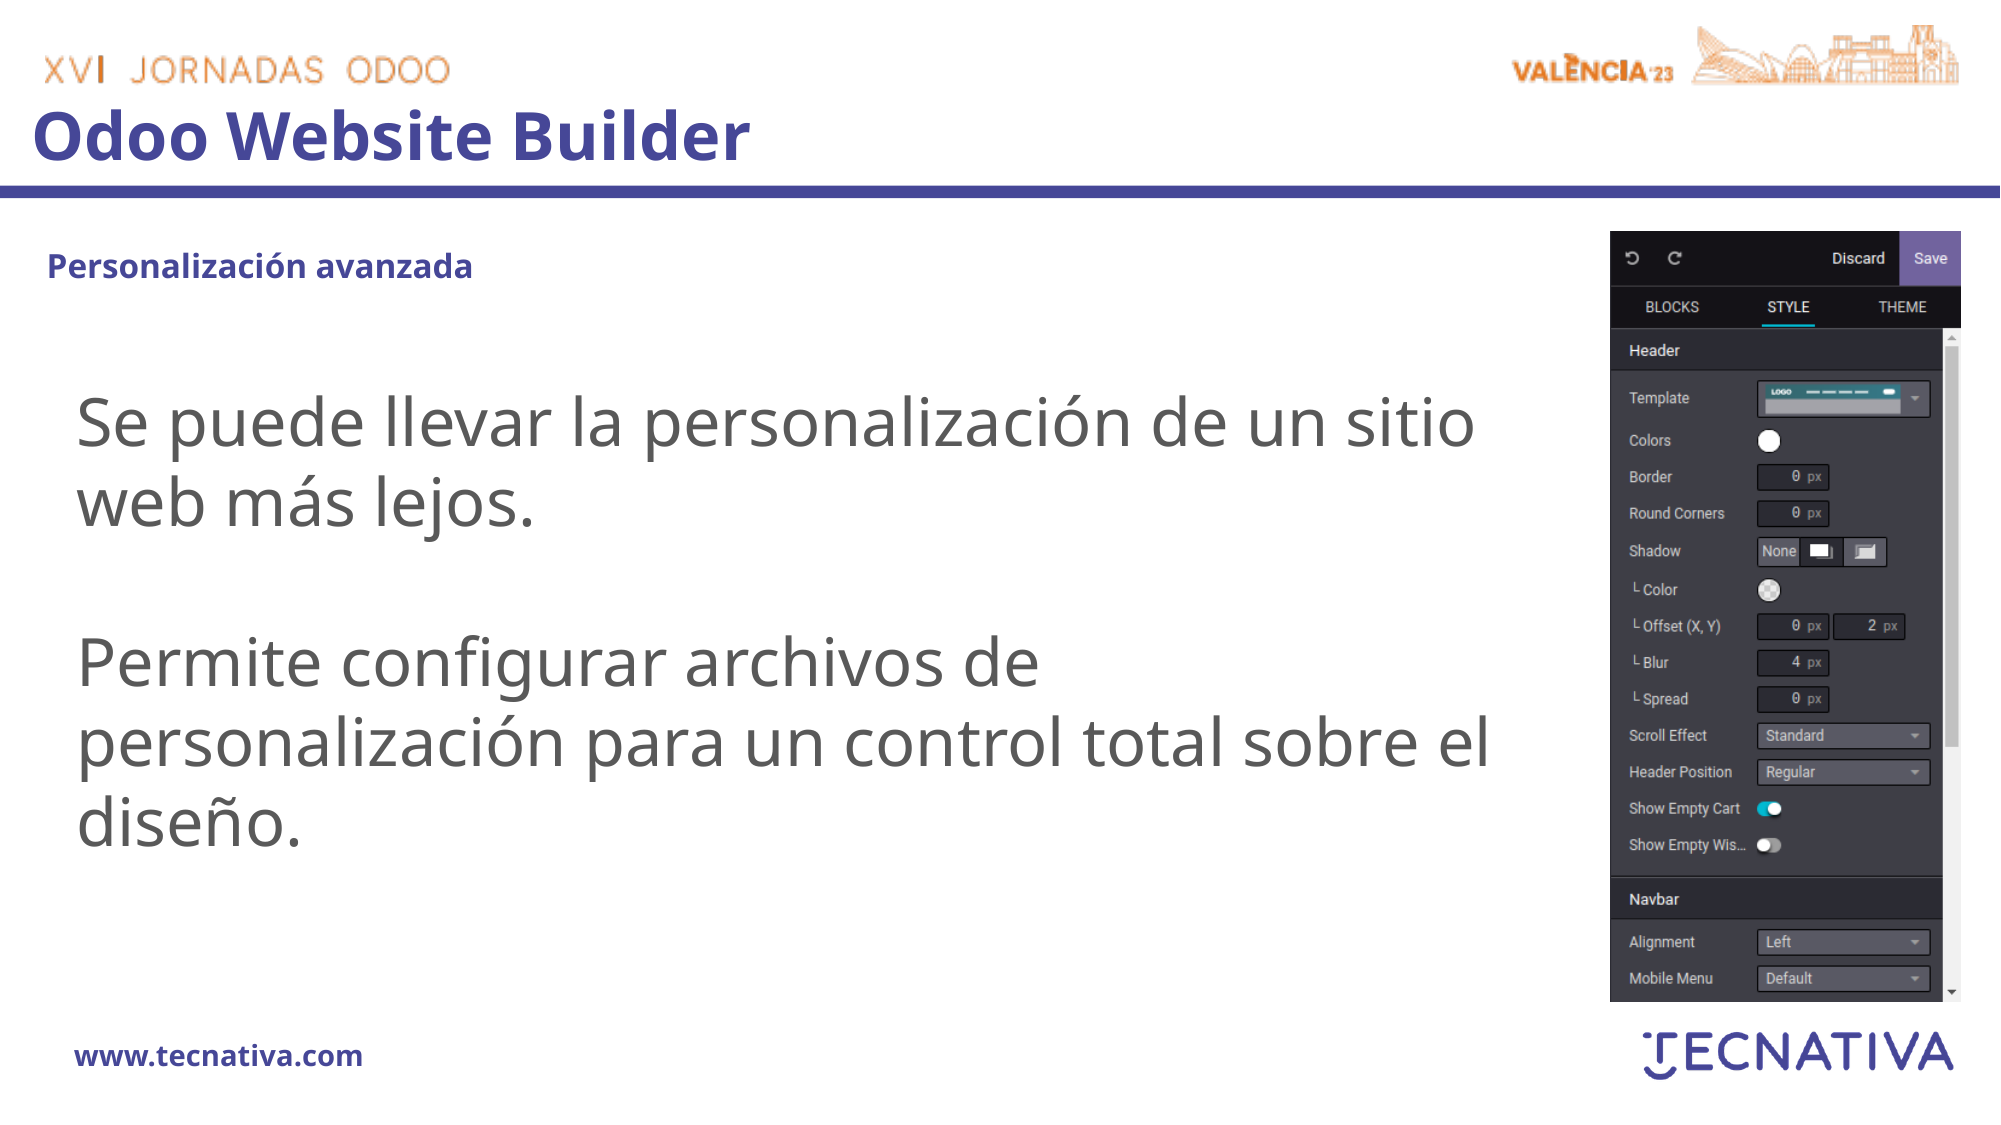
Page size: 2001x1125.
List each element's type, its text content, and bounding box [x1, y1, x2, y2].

text_box Se puede llevar la personalización de un sitio web más lejos. Permite configurar archivos de personalización para un control total sobre el diseño. [61, 372, 1565, 938]
text_box Personalización avanzada [31, 241, 1063, 293]
text_box Odoo Website Builder [31, 102, 1421, 207]
picture [1610, 231, 1983, 1104]
picture [45, 25, 1959, 95]
text_box www.tecnativa.com [58, 1033, 1091, 1080]
